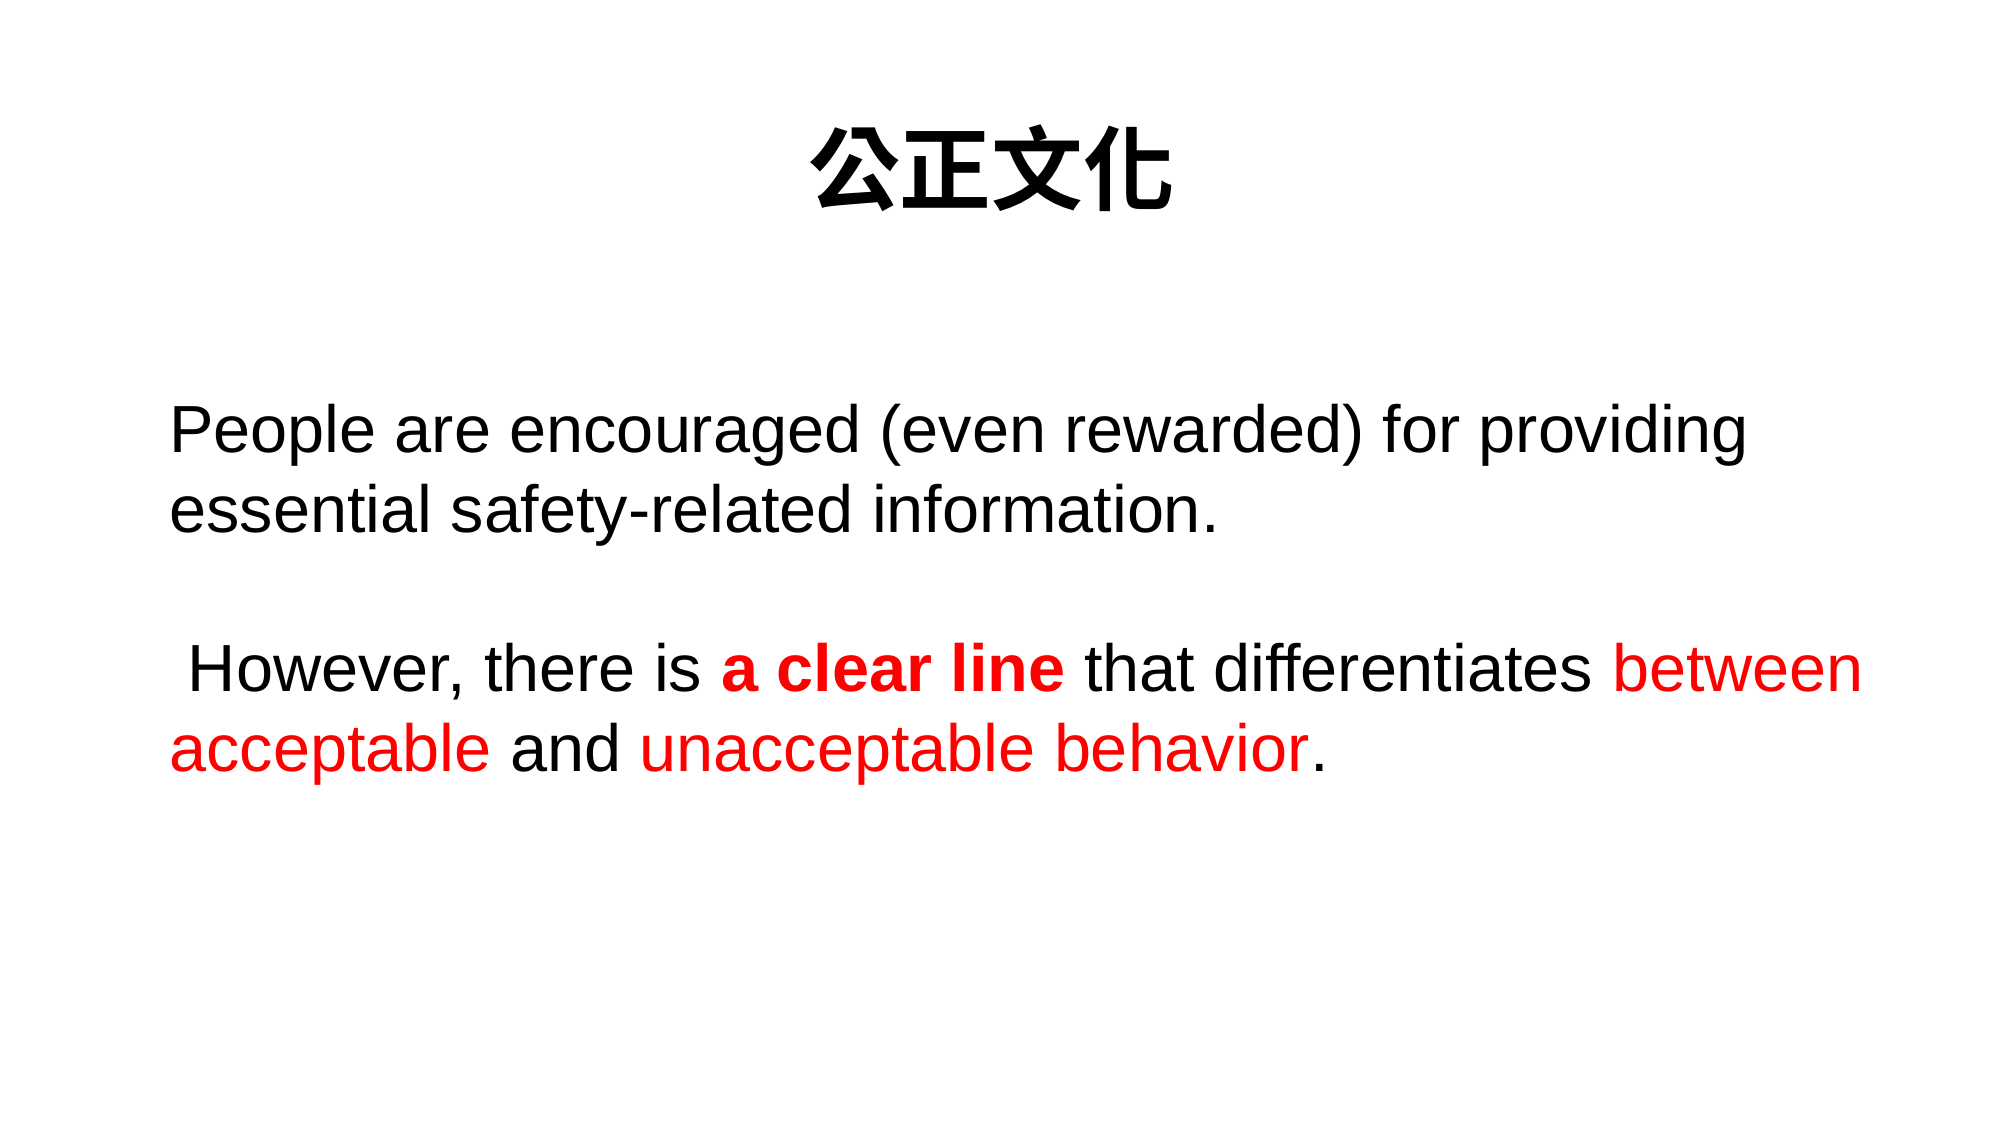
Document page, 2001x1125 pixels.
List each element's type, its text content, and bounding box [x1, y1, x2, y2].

text_box 公正文化 [793, 103, 1207, 231]
text_box People are encouraged (even rewarded) for providing essential safety-related information. However, there is a clear line that differentiates between acceptable and unacceptable behavior. [154, 377, 1910, 797]
